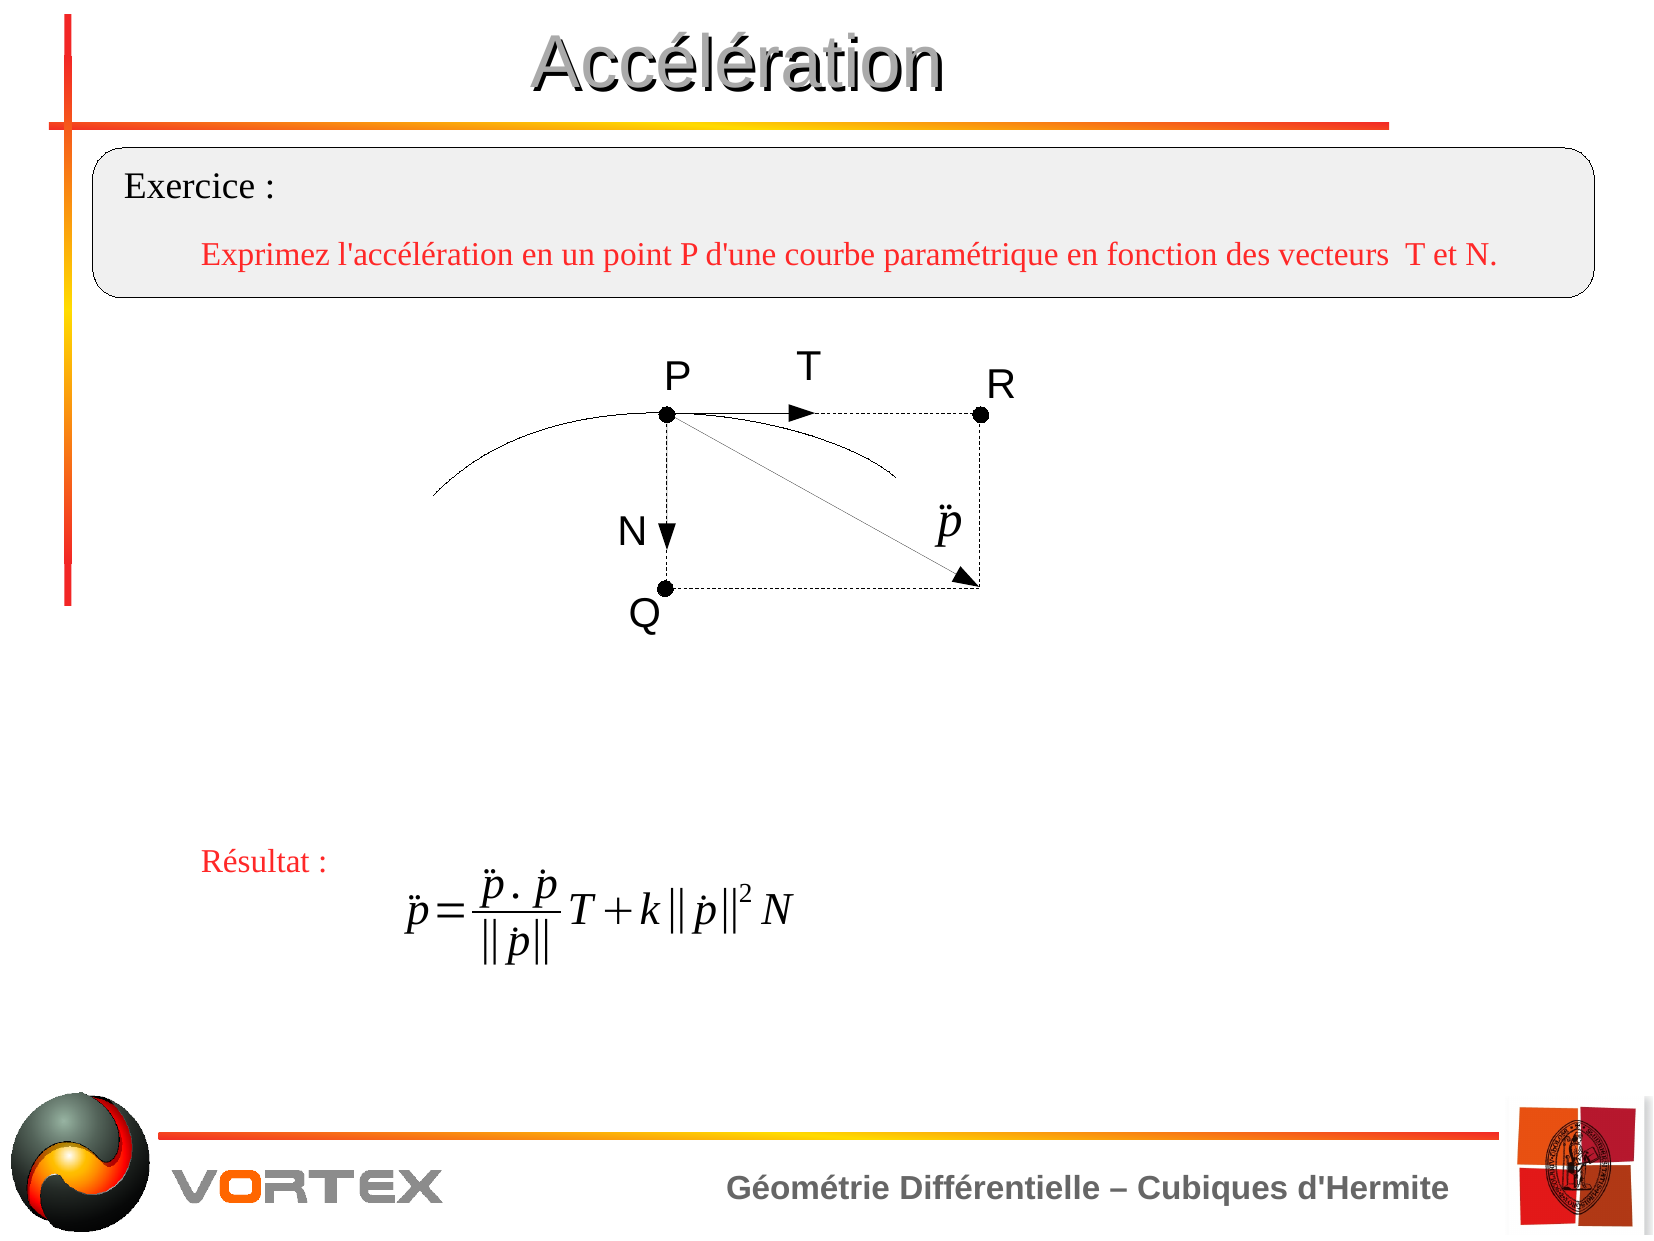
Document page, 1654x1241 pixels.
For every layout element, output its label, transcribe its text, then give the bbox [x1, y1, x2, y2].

text_box [668, 414, 676, 423]
list Exercice : Exprimez l'accélération en un point P d'une courbe paramétrique en fonction des vecteurs T et N. Résultat : [106, 164, 1595, 984]
chart [922, 491, 969, 548]
text_box Q [613, 581, 680, 650]
text_box P [649, 345, 716, 413]
chart [393, 857, 798, 968]
text_box [658, 413, 666, 423]
text_box T [781, 335, 848, 404]
title Accélération [82, 4, 1392, 120]
picture [11, 1092, 443, 1232]
text_box R [971, 353, 1038, 422]
text_box [92, 147, 1591, 293]
text_box N [602, 499, 669, 568]
picture [1505, 1096, 1653, 1235]
